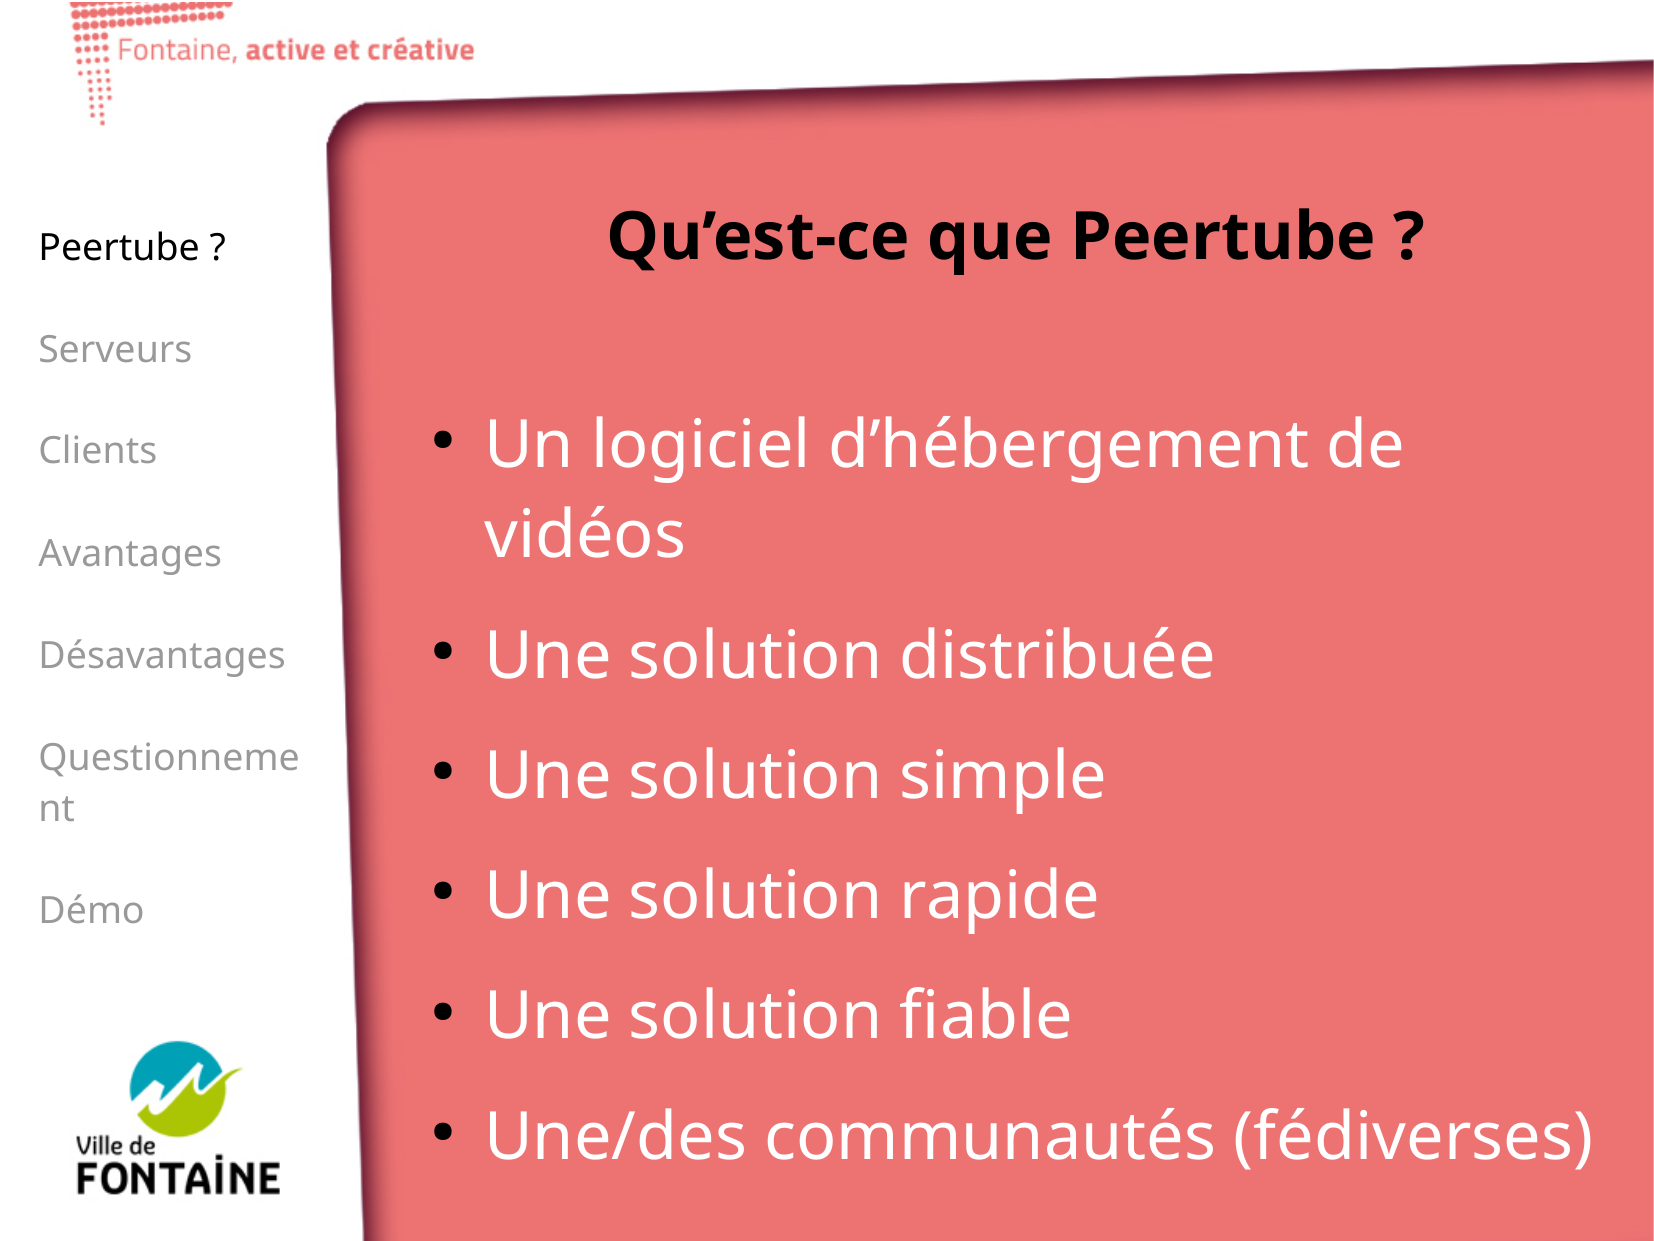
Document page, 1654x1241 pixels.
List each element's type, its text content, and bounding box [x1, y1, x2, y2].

title Qu’est-ce que Peertube ? [413, 129, 1619, 337]
text_box Peertube ? Serveurs Clients Avantages Désavantages Questionnement Démo [23, 212, 331, 794]
list Un logiciel d’hébergement de vidéos Une solution distribuée Une solution simple Une solution rapide Une solution fiable Une/des communautés (fédiverses) [413, 395, 1618, 1009]
picture [5, 2, 1654, 1241]
